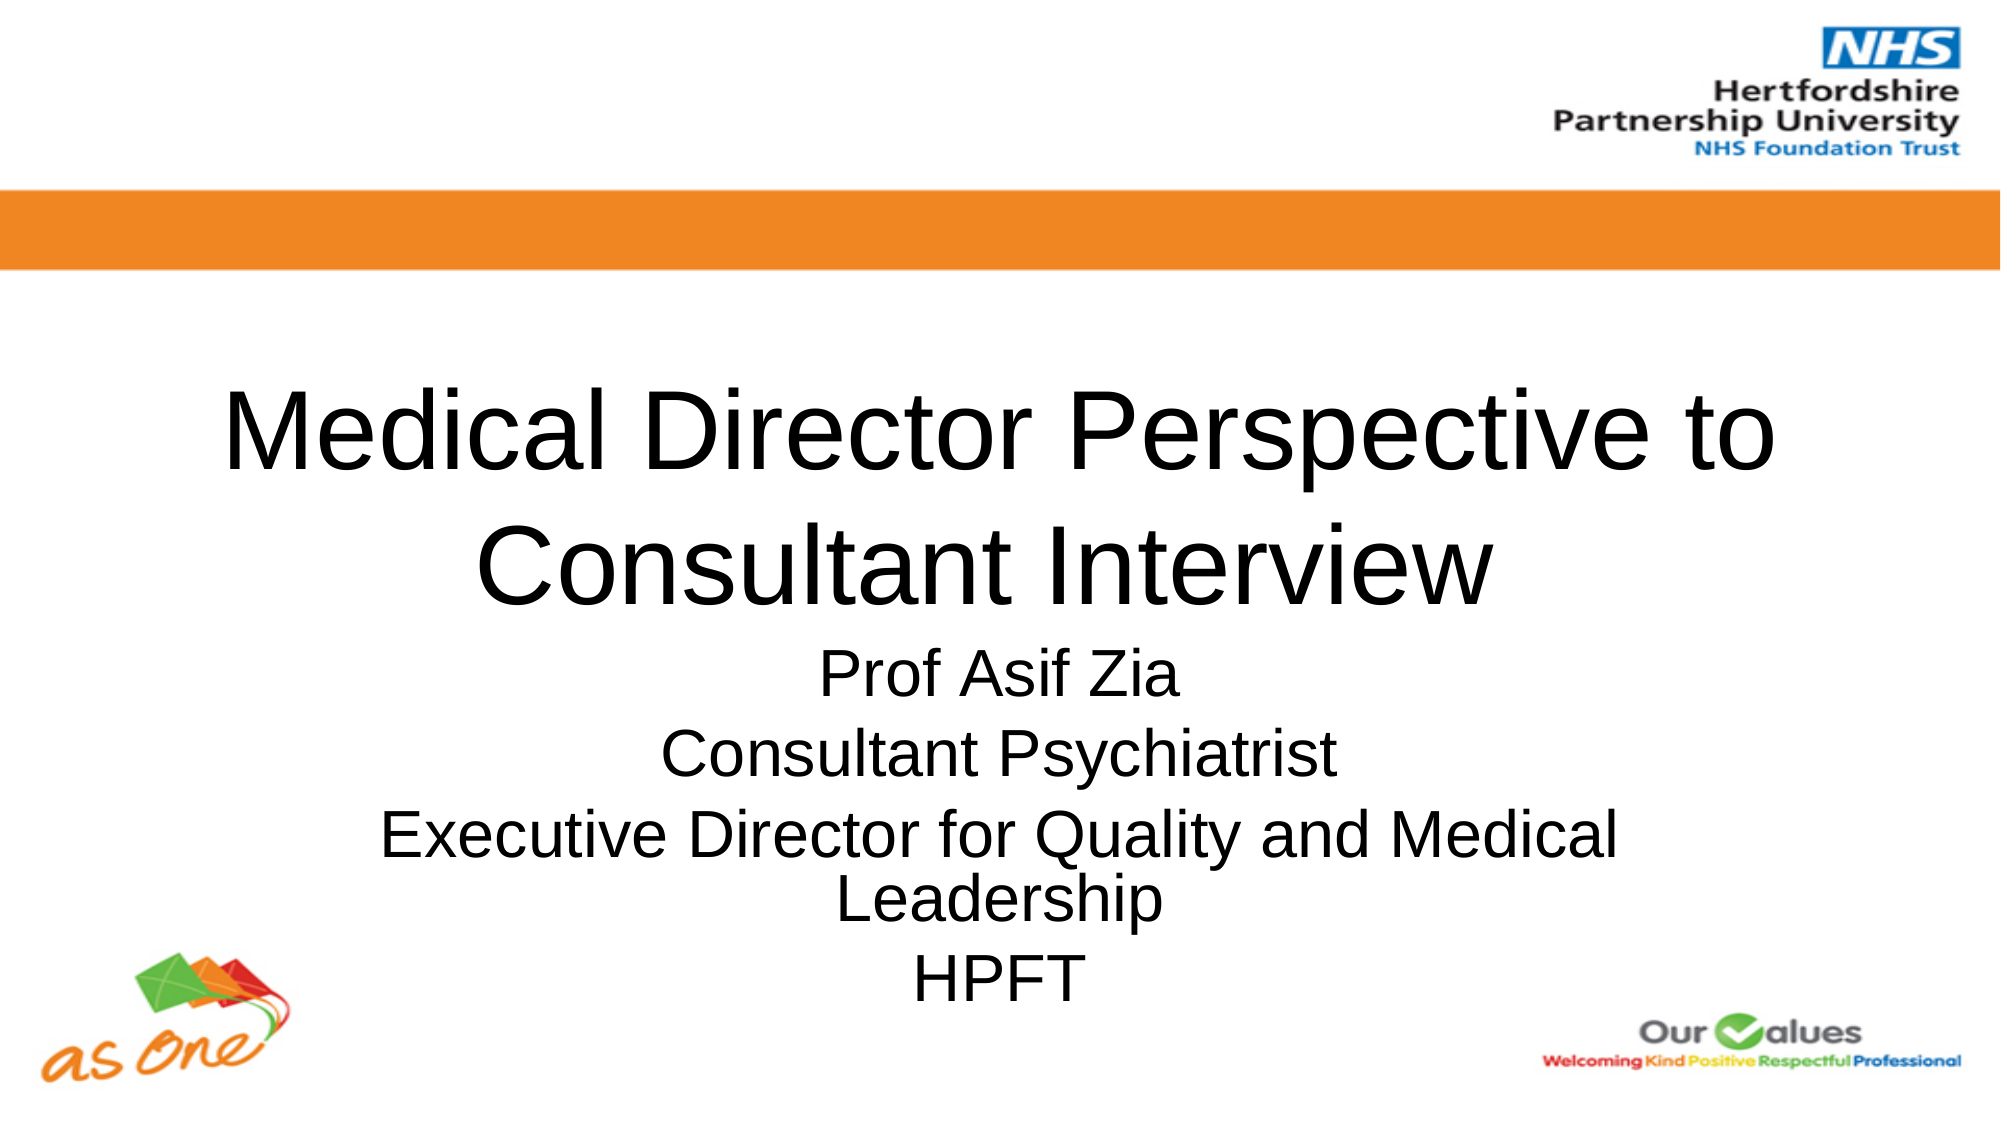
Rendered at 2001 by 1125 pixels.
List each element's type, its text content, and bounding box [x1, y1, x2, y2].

subtitle Prof Asif Zia Consultant Psychiatrist Executive Director for Quality and Medical Leadership HPFT [300, 637, 1701, 925]
title Medical Director Perspective to Consultant Interview [150, 349, 1851, 591]
